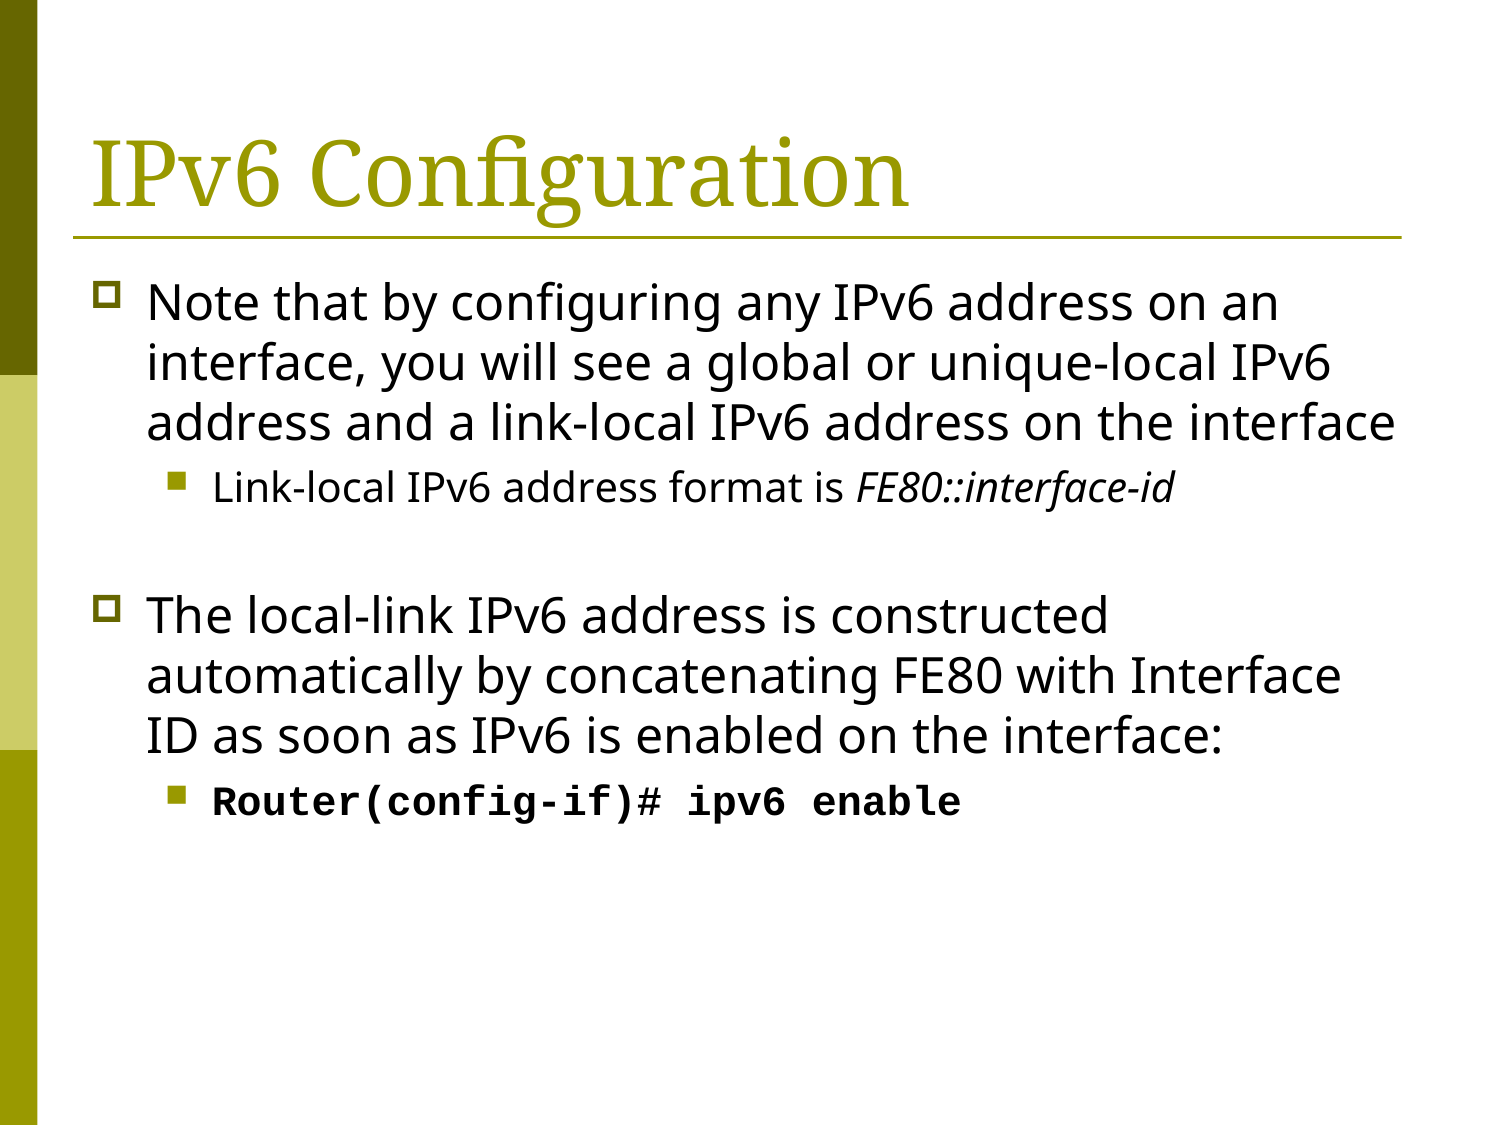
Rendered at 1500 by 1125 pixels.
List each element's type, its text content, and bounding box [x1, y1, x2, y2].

title IPv6 Configuration [75, 45, 1426, 233]
list Note that by configuring any IPv6 address on an interface, you will see a global or unique-local IPv6 address and a link-local IPv6 address on the interface Link-local IPv6 address format is FE80::interface-id The local-link IPv6 address is constructed automatically by concatenating FE80 with Interface ID as soon as IPv6 is enabled on the interface: Router(config-if)# ipv6 enable [75, 262, 1426, 1006]
